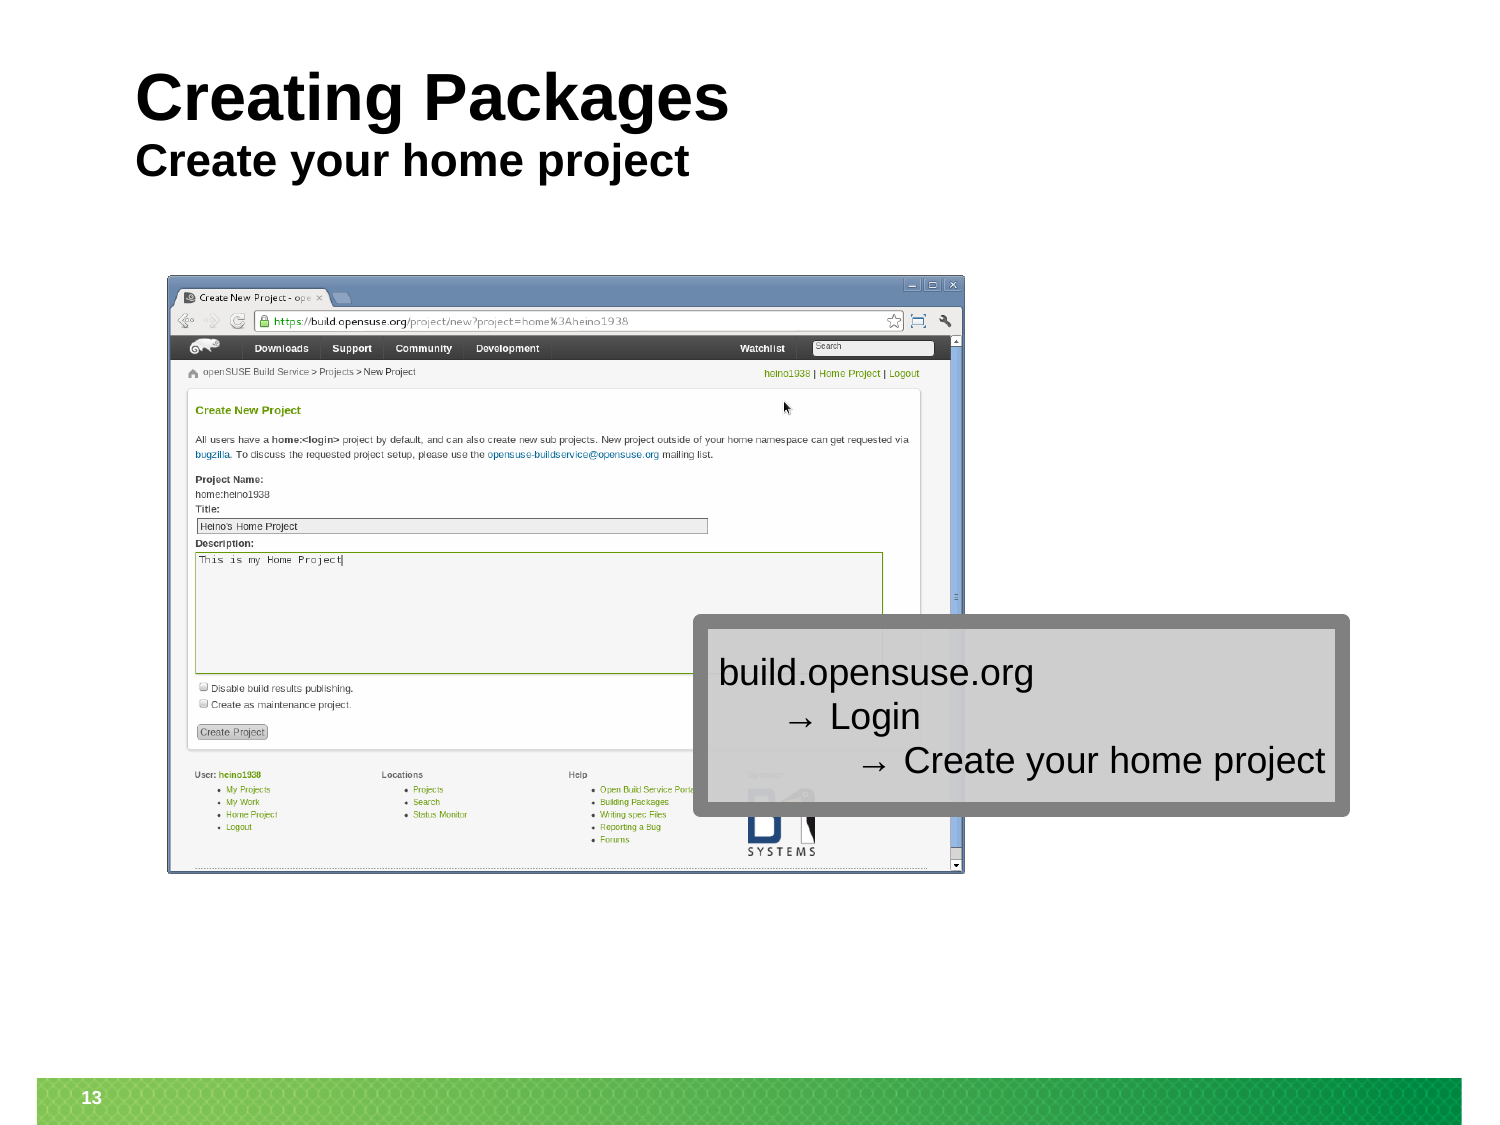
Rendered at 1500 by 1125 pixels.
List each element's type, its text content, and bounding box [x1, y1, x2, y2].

picture [167, 275, 965, 874]
title Creating Packages Create your home project [135, 41, 1372, 204]
text_box build.opensuse.org → Login → Create your home project [700, 621, 1343, 810]
picture [36, 1078, 1462, 1125]
